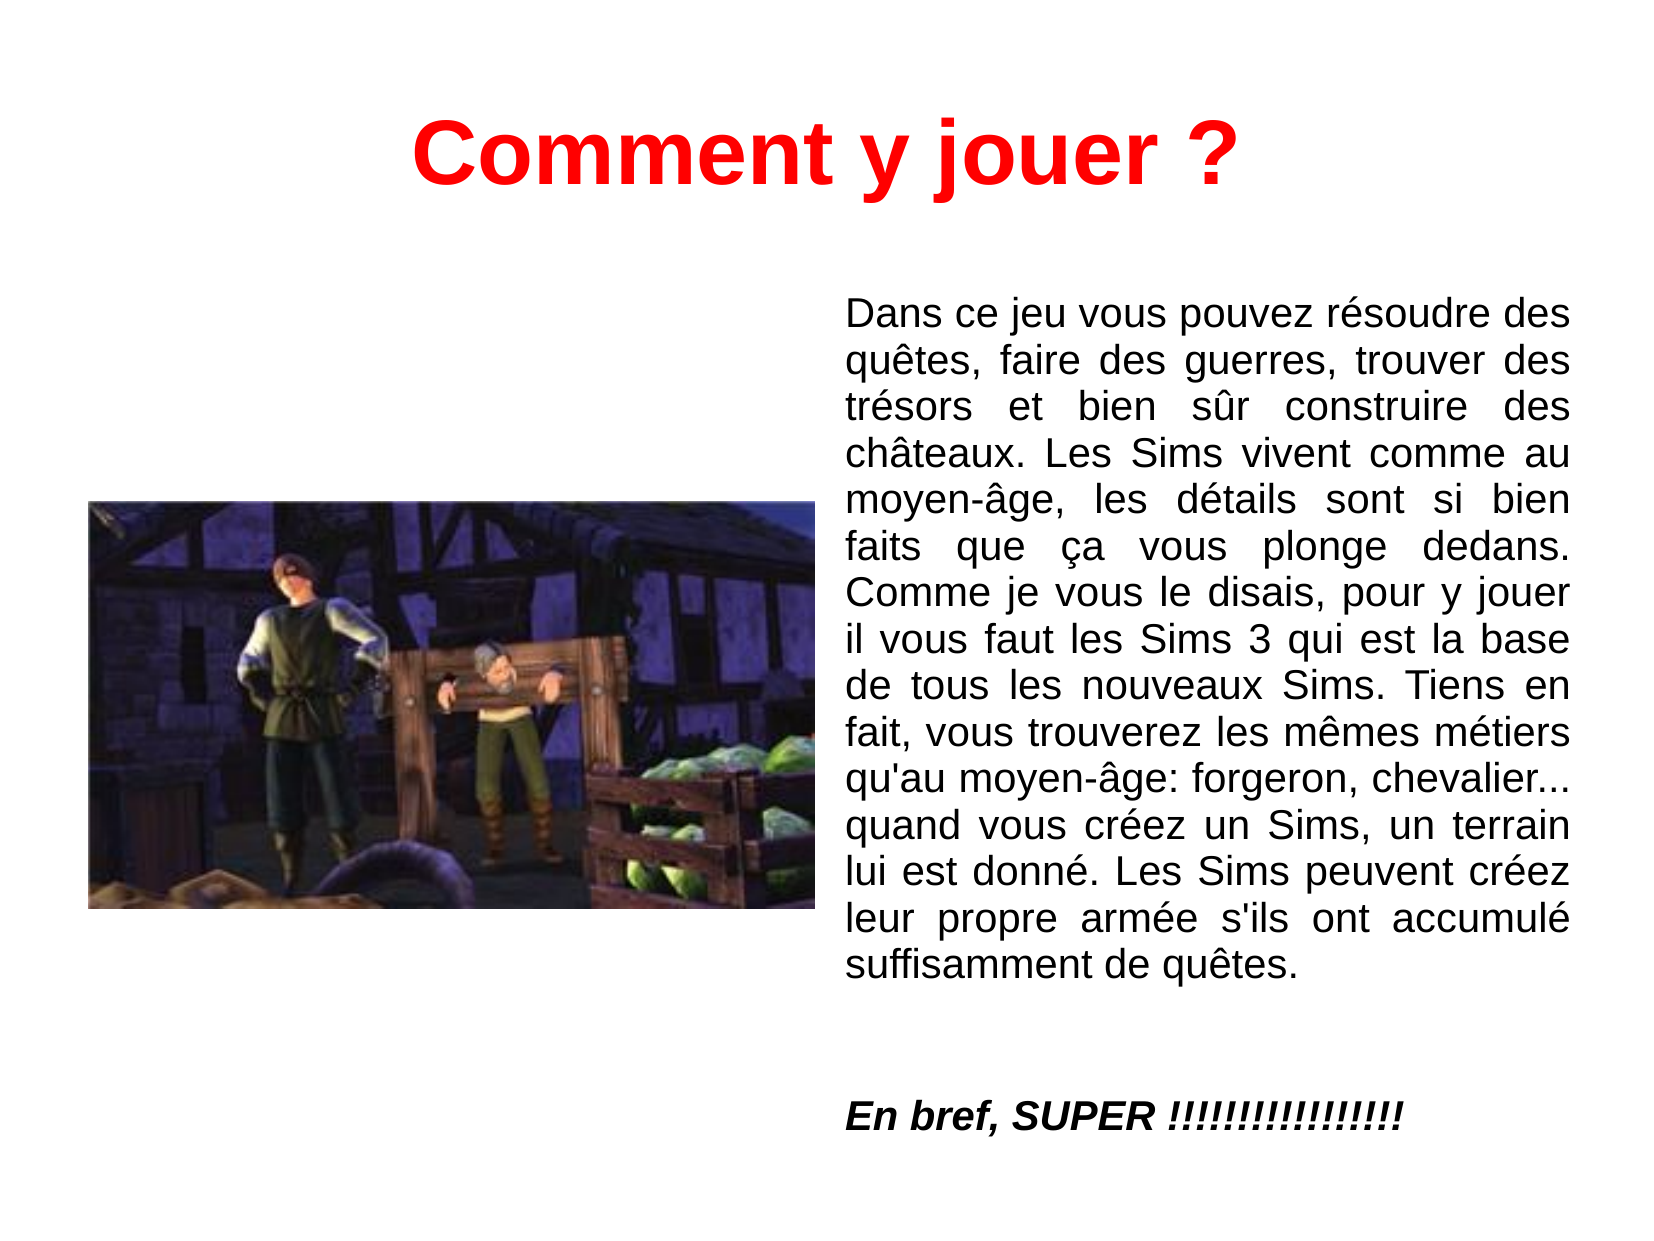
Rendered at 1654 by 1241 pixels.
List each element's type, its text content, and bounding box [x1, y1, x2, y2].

title Comment y jouer ? [82, 0, 1571, 307]
list Dans ce jeu vous pouvez résoudre des quêtes, faire des guerres, trouver des trésors et bien sûr construire des châteaux. Les Sims vivent comme au moyen-âge, les détails sont si bien faits que ça vous plonge dedans. Comme je vous le disais, pour y jouer il vous faut les Sims 3 qui est la base de tous les nouveaux Sims. Tiens en fait, vous trouverez les mêmes métiers qu'au moyen-âge: forgeron, chevalier... quand vous créez un Sims, un terrain lui est donné. Les Sims peuvent créez leur propre armée s'ils ont accumulé suffisamment de quêtes. En bref, SUPER !!!!!!!!!!!!!!!!! [845, 290, 1572, 1222]
picture [88, 501, 815, 909]
